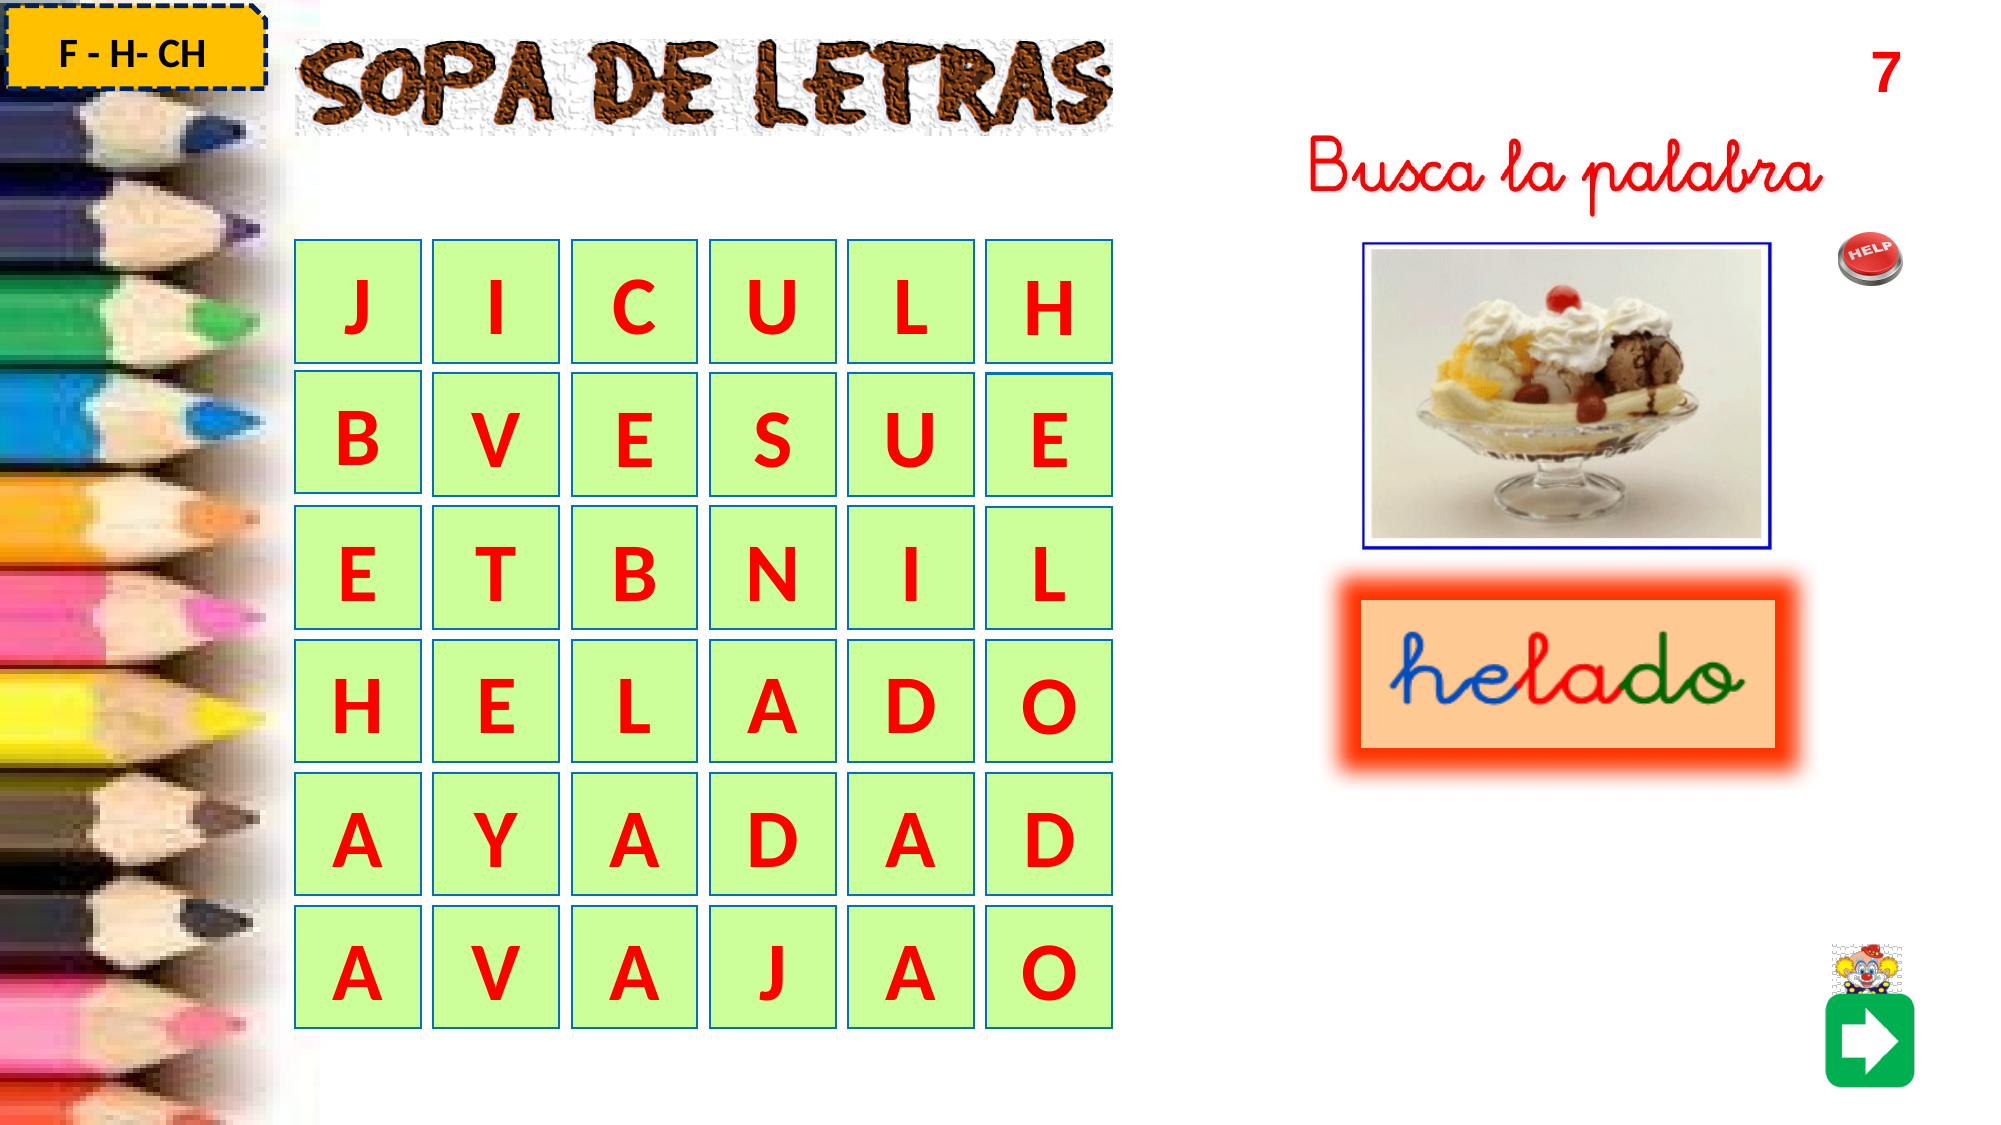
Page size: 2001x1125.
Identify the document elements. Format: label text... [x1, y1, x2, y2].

text_box E [986, 373, 1113, 496]
text_box V [433, 905, 560, 1028]
text_box N [709, 506, 836, 629]
text_box U [709, 240, 836, 363]
text_box C [571, 240, 698, 363]
picture [0, 0, 2001, 1125]
text_box A [848, 905, 974, 1028]
text_box F - H- CH [6, 5, 266, 89]
text_box L [848, 240, 974, 363]
text_box A [295, 905, 421, 1028]
text_box H [986, 240, 1113, 363]
text_box B [571, 506, 698, 629]
text_box E [571, 373, 698, 496]
text_box V [433, 373, 560, 496]
text_box O [986, 905, 1113, 1029]
text_box H [295, 639, 421, 762]
text_box I [433, 240, 560, 363]
text_box O [986, 639, 1113, 762]
text_box D [709, 772, 836, 895]
text_box 7 [1855, 27, 1934, 112]
text_box A [709, 639, 836, 762]
text_box Y [433, 772, 560, 895]
text_box U [848, 373, 974, 496]
text_box S [709, 373, 836, 496]
text_box J [295, 240, 421, 363]
text_box E [433, 639, 560, 762]
text_box E [295, 506, 421, 629]
text_box A [571, 772, 698, 895]
text_box D [986, 772, 1113, 895]
text_box L [571, 639, 698, 762]
text_box D [848, 639, 974, 762]
text_box A [295, 772, 421, 895]
text_box B [295, 370, 421, 494]
text_box A [571, 905, 698, 1028]
text_box L [986, 506, 1113, 629]
text_box T [433, 506, 560, 629]
text_box I [848, 506, 974, 629]
text_box A [848, 772, 974, 895]
text_box J [709, 905, 836, 1028]
